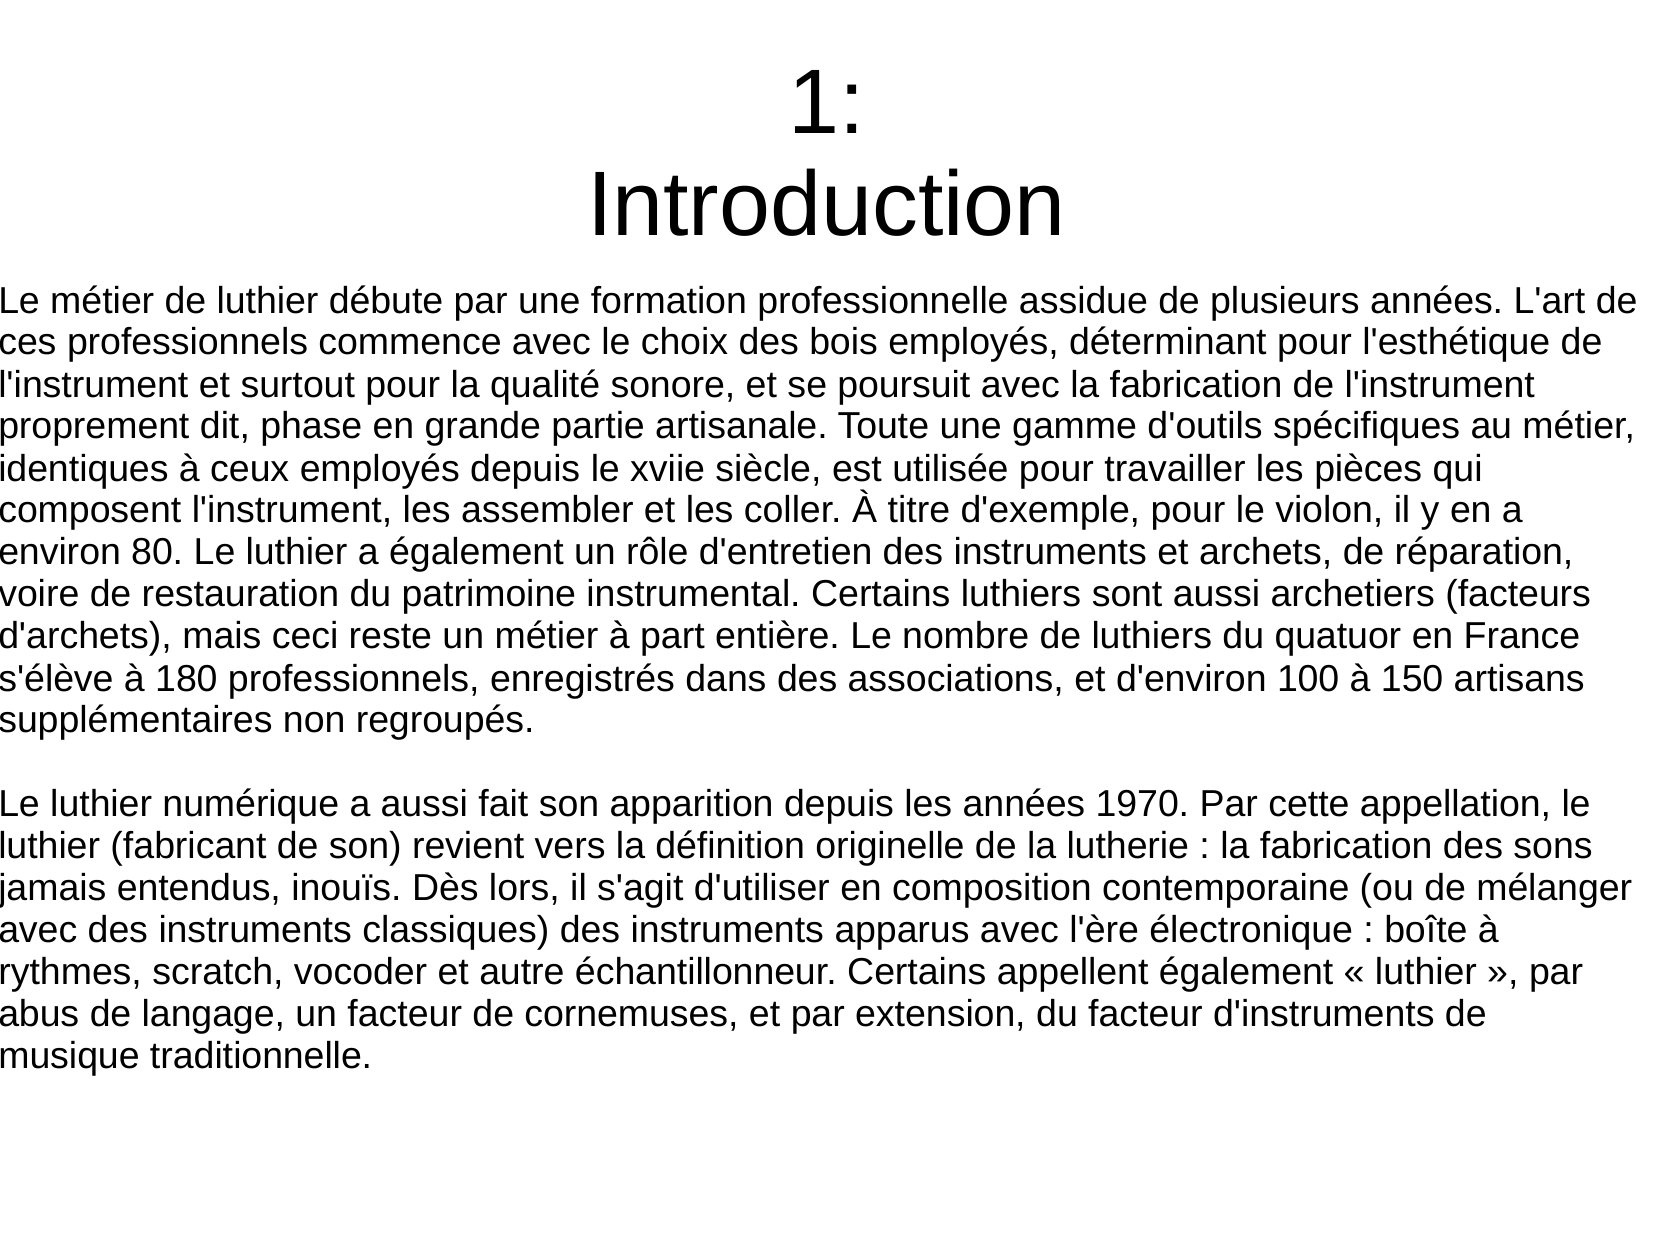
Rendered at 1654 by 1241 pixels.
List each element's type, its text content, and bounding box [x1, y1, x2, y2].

text_box Le métier de luthier débute par une formation professionnelle assidue de plusieurs années. L'art de ces professionnels commence avec le choix des bois employés, déterminant pour l'esthétique de l'instrument et surtout pour la qualité sonore, et se poursuit avec la fabrication de l'instrument proprement dit, phase en grande partie artisanale. Toute une gamme d'outils spécifiques au métier, identiques à ceux employés depuis le xviie siècle, est utilisée pour travailler les pièces qui composent l'instrument, les assembler et les coller. À titre d'exemple, pour le violon, il y en a environ 80. Le luthier a également un rôle d'entretien des instruments et archets, de réparation, voire de restauration du patrimoine instrumental. Certains luthiers sont aussi archetiers (facteurs d'archets), mais ceci reste un métier à part entière. Le nombre de luthiers du quatuor en France s'élève à 180 professionnels, enregistrés dans des associations, et d'environ 100 à 150 artisans supplémentaires non regroupés. Le luthier numérique a aussi fait son apparition depuis les années 1970. Par cette appellation, le luthier (fabricant de son) revient vers la définition originelle de la lutherie : la fabrication des sons jamais entendus, inouïs. Dès lors, il s'agit d'utiliser en composition contemporaine (ou de mélanger avec des instruments classiques) des instruments apparus avec l'ère électronique : boîte à rythmes, scratch, vocoder et autre échantillonneur. Certains appellent également « luthier », par abus de langage, un facteur de cornemuses, et par extension, du facteur d'instruments de musique traditionnelle. [0, 271, 1654, 1086]
title 1: Introduction [82, 49, 1571, 257]
